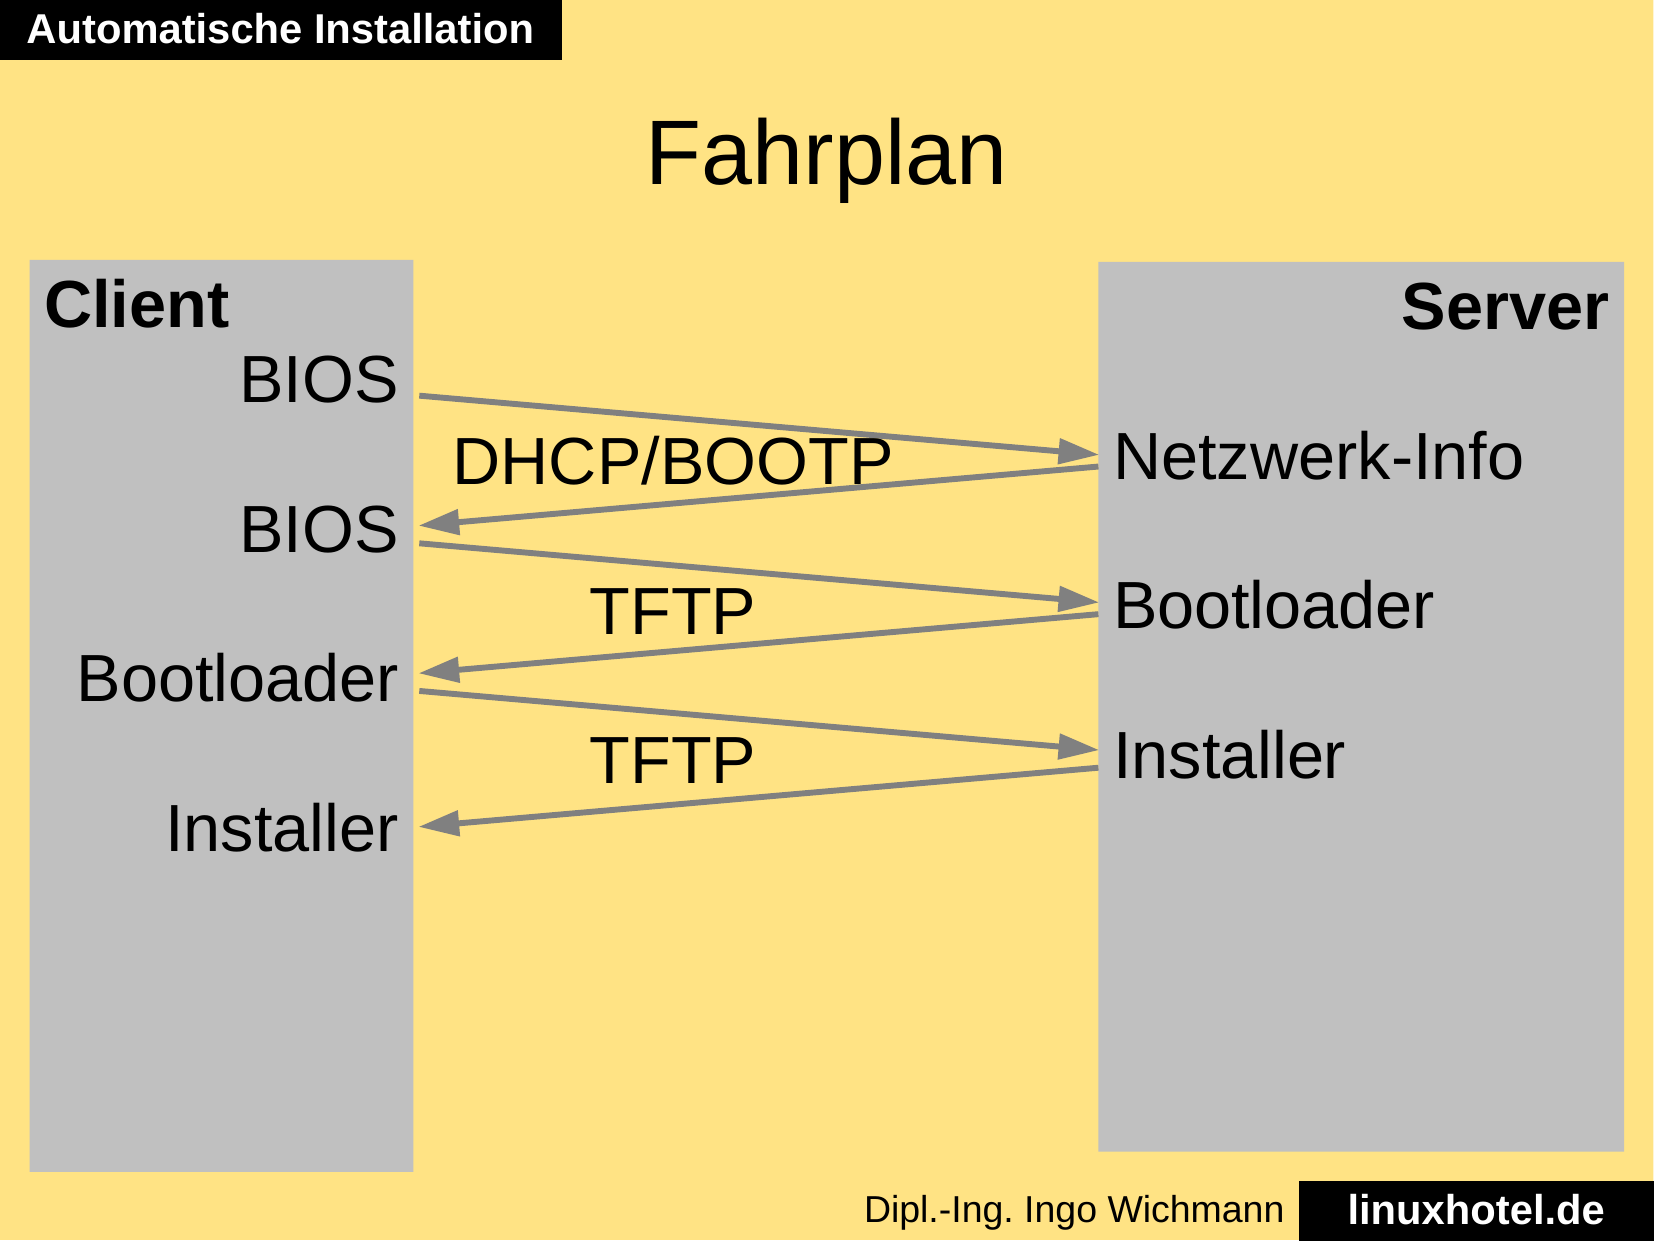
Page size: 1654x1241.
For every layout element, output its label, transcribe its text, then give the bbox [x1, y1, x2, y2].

title Fahrplan [82, 49, 1571, 257]
text_box DHCP/BOOTP TFTP TFTP [401, 267, 945, 1241]
text_box Dipl.-Ing. Ingo Wichmann [945, 1181, 1300, 1238]
text_box Client BIOS BIOS Bootloader Installer [29, 259, 414, 1172]
text_box linuxhotel.de [1299, 1181, 1654, 1241]
text_box Server Netzwerk-Info Bootloader Installer [1098, 261, 1625, 1152]
text_box Automatische Installation [0, 0, 562, 60]
